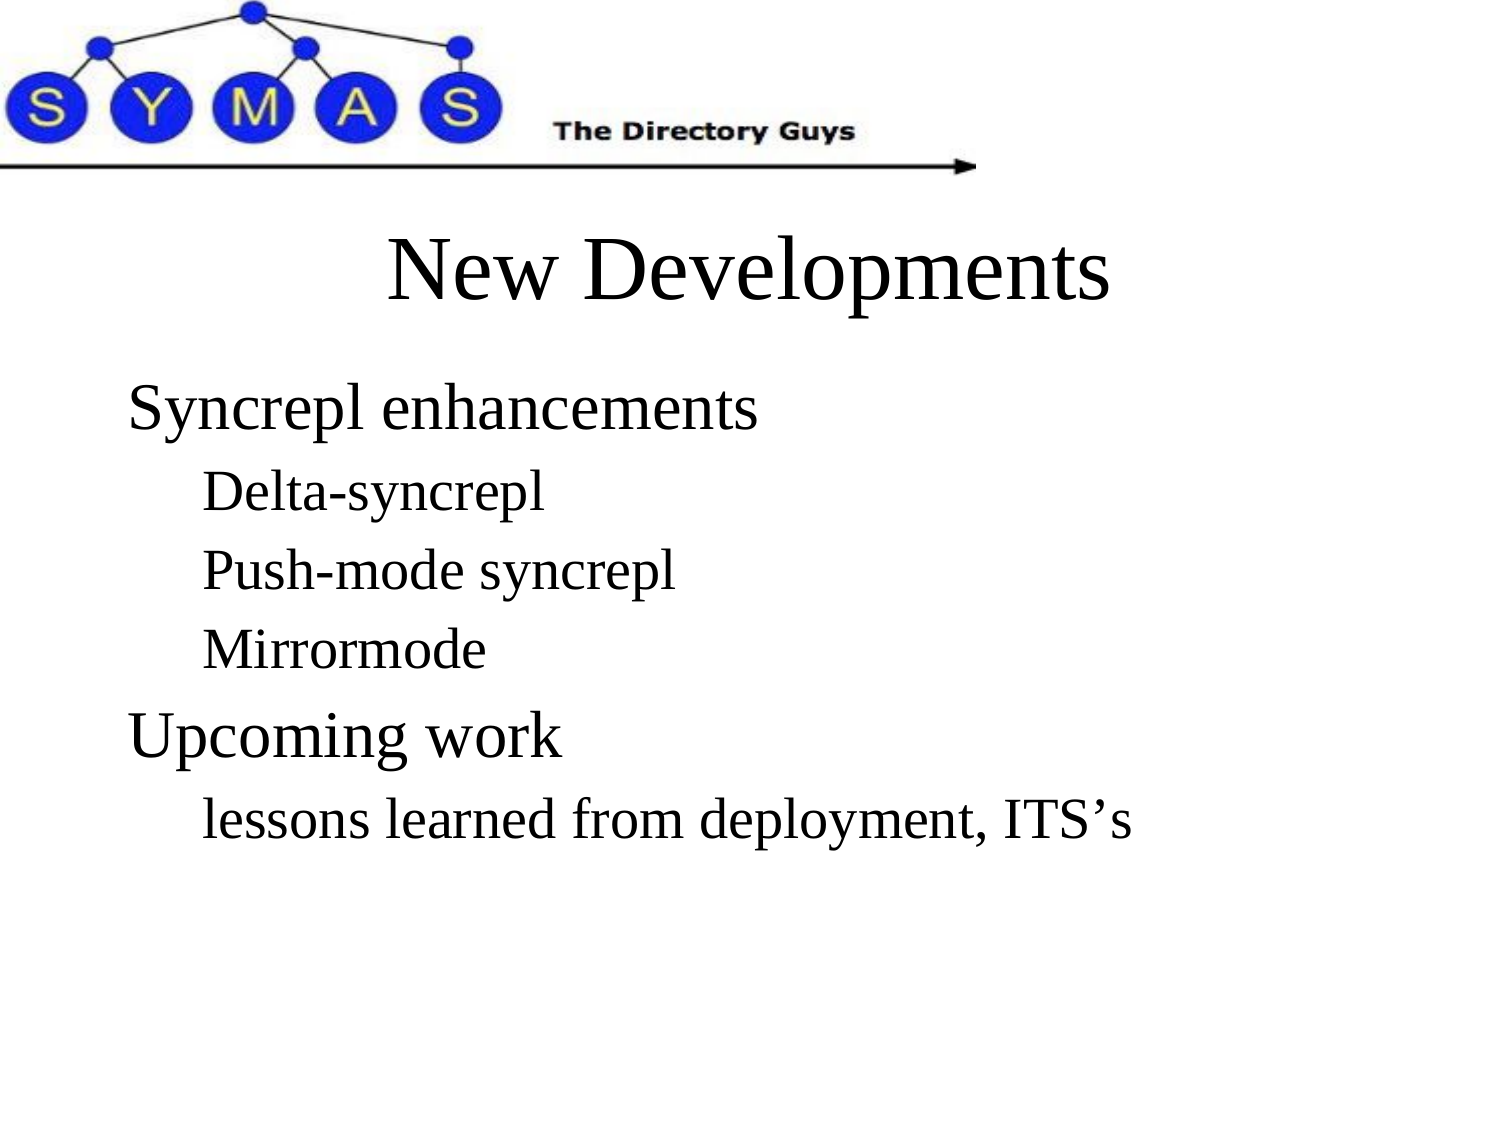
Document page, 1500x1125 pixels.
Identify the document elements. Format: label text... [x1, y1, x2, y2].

list Syncrepl enhancements Delta-syncrepl Push-mode syncrepl Mirrormode Upcoming work lessons learned from deployment, ITS’s [112, 362, 1388, 1038]
picture [0, 0, 976, 188]
title New Developments [112, 187, 1388, 351]
